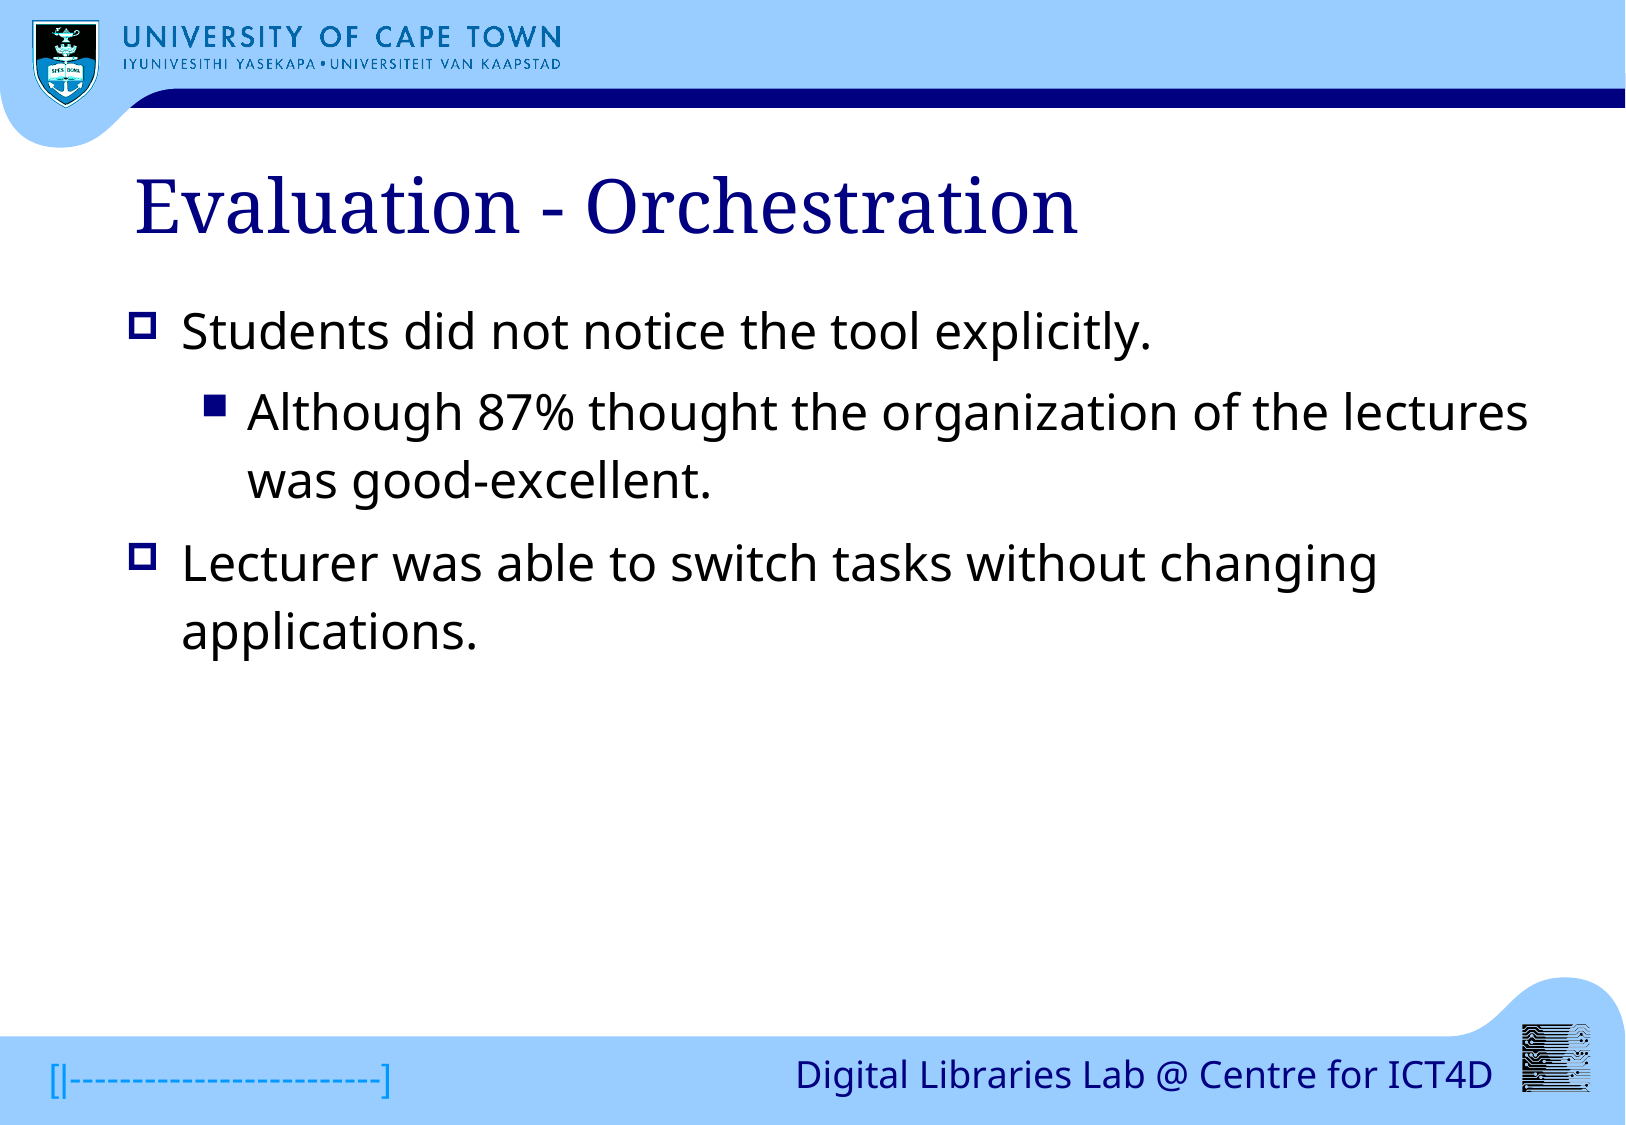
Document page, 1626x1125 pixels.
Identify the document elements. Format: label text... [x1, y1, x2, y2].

title Evaluation - Orchestration [134, 140, 1571, 268]
picture [32, 20, 100, 109]
list Students did not notice the tool explicitly. Although 87% thought the organization of the lectures was good-excellent. Lecturer was able to switch tasks without changing applications. [125, 296, 1570, 949]
picture [120, 23, 563, 71]
text_box [|-------------------------] [34, 1046, 663, 1112]
picture [1522, 1024, 1591, 1092]
